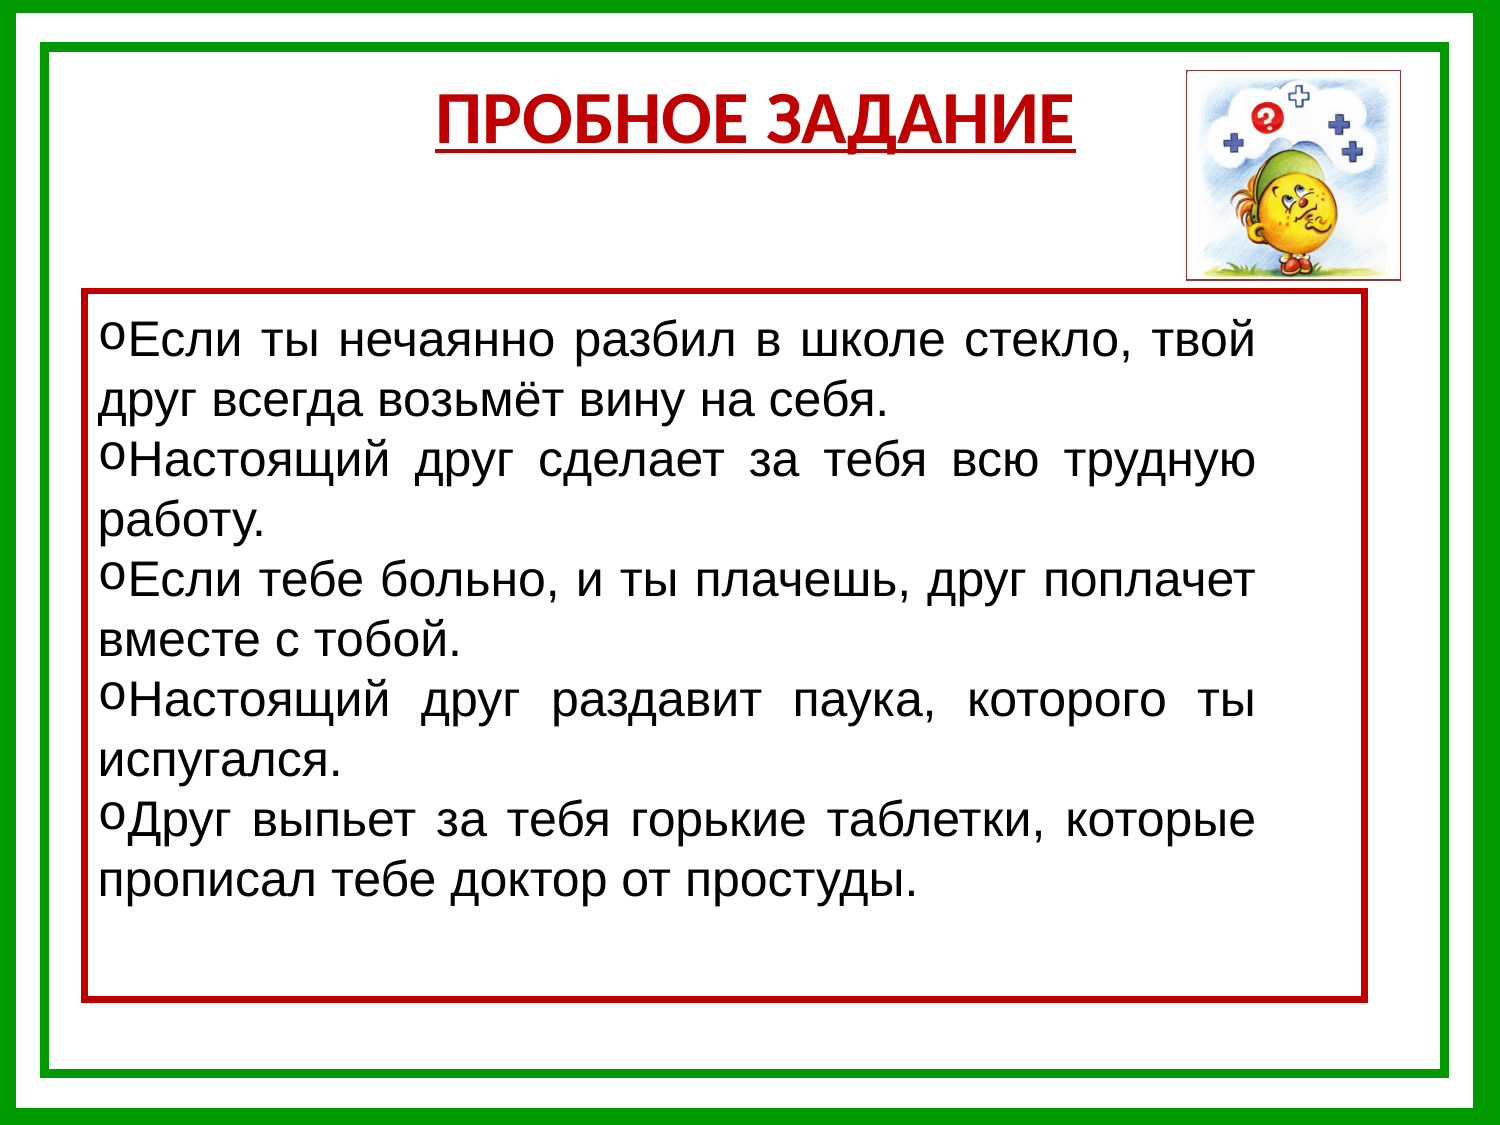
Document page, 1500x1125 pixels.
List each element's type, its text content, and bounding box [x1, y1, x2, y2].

picture [1187, 71, 1400, 279]
text_box Если ты нечаянно разбил в школе стекло, твой друг всегда возьмёт вину на себя. Настоящий друг сделает за тебя всю трудную работу. Если тебе больно, и ты плачешь, друг поплачет вместе с тобой. Настоящий друг раздавит паука, которого ты испугался. Друг выпьет за тебя горькие таблетки, которые прописал тебе доктор от простуды. [83, 299, 1352, 914]
text_box ПРОБНОЕ ЗАДАНИЕ [159, 55, 1352, 173]
